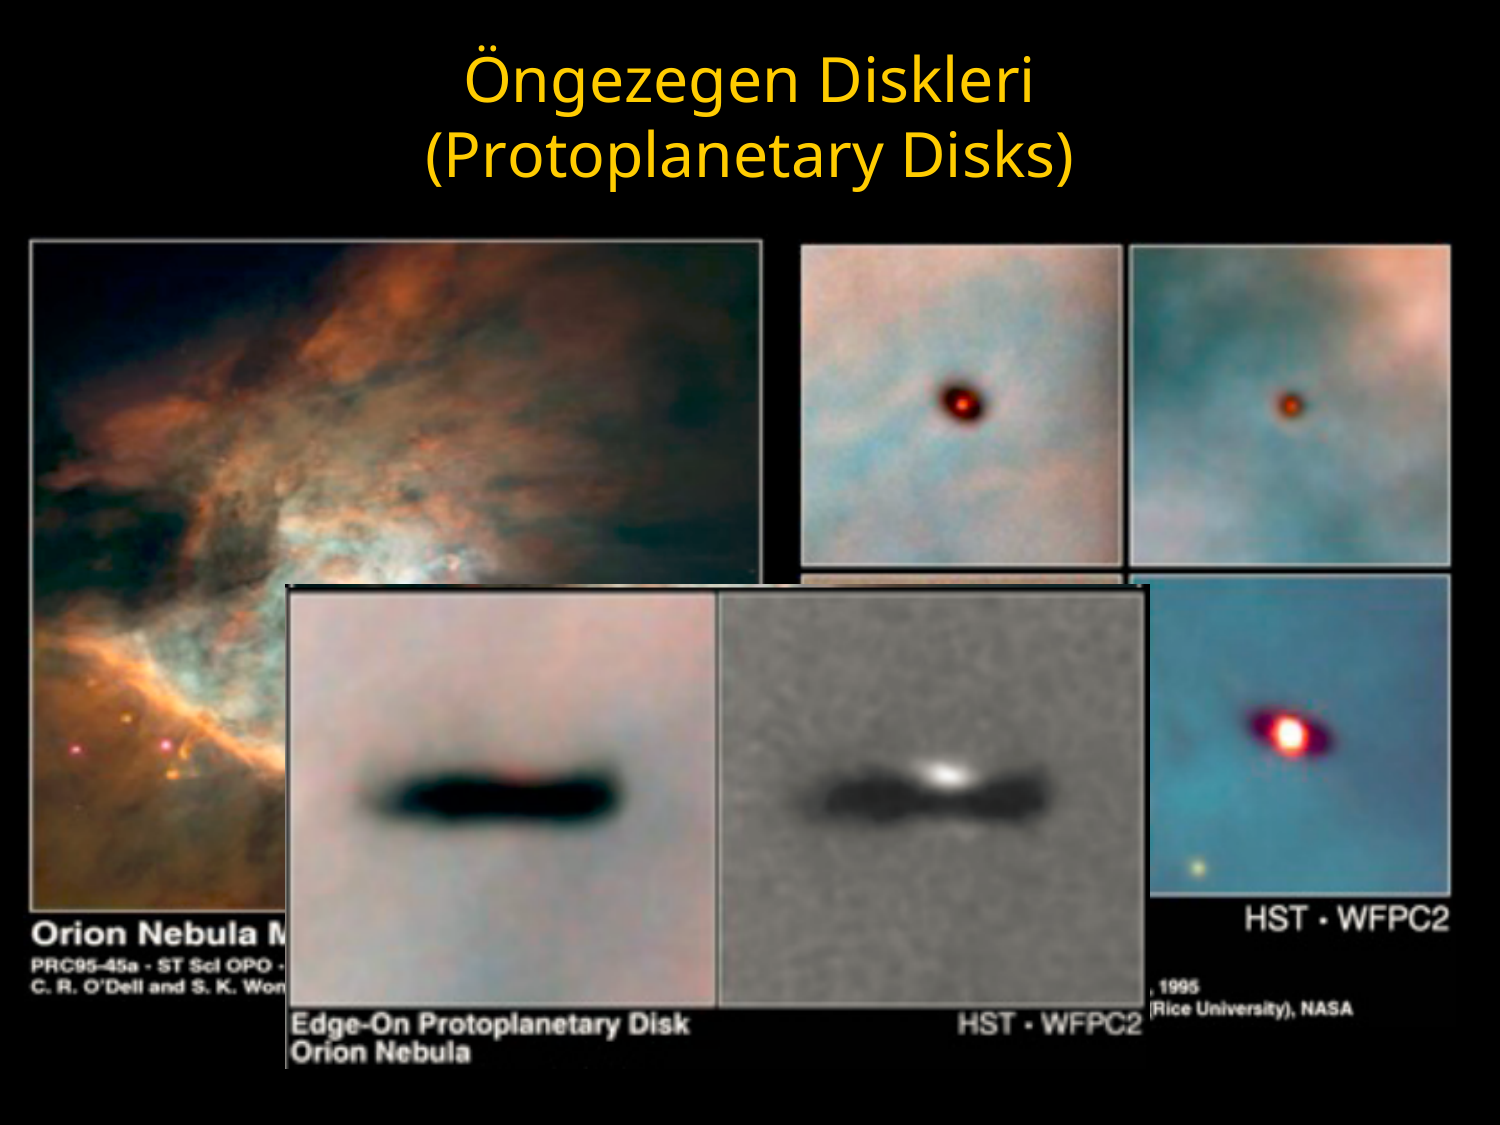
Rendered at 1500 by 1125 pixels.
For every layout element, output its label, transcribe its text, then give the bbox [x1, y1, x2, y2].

picture [16, 224, 1479, 1069]
title Öngezegen Diskleri (Protoplanetary Disks) [75, 21, 1426, 209]
